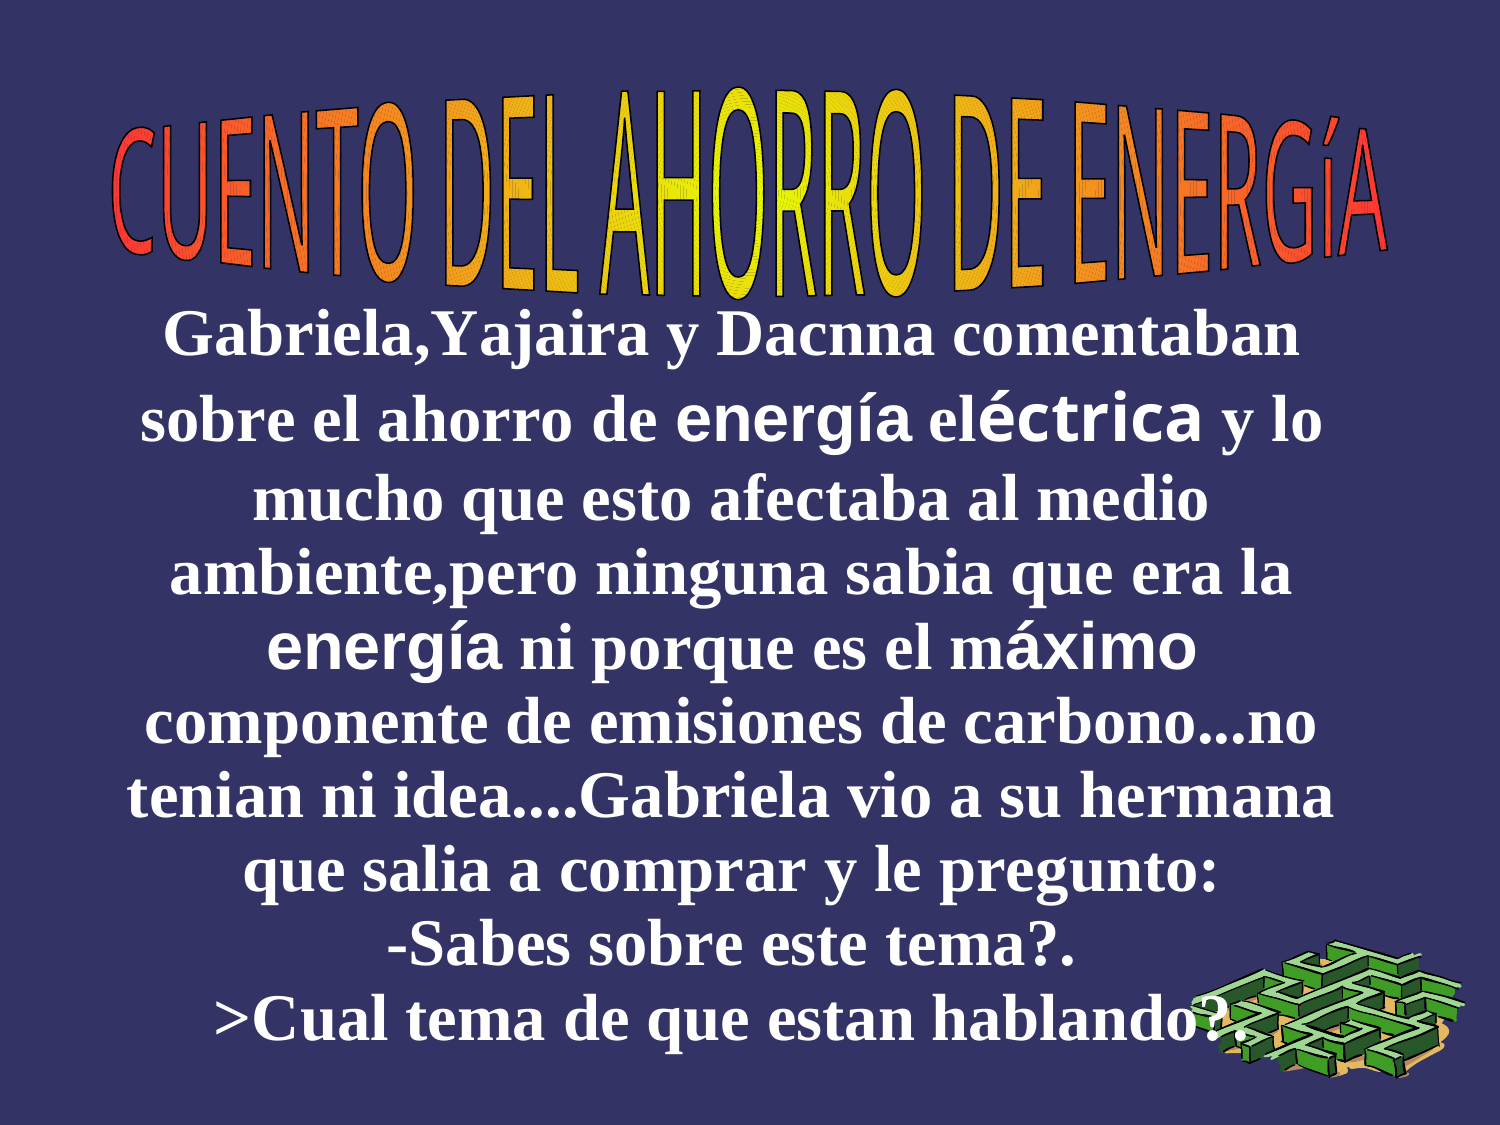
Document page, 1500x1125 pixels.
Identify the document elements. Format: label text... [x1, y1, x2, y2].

text_box CUENTO DEL AHORRO DE ENERGíA [1338, 128, 1388, 256]
text_box CUENTO DEL AHORRO DE ENERGíA [824, 91, 865, 296]
text_box CUENTO DEL AHORRO DE ENERGíA [712, 87, 764, 300]
text_box CUENTO DEL AHORRO DE ENERGíA [502, 95, 534, 291]
text_box CUENTO DEL AHORRO DE ENERGíA [1220, 114, 1261, 270]
text_box CUENTO DEL AHORRO DE ENERGíA [1011, 98, 1043, 288]
text_box CUENTO DEL AHORRO DE ENERGíA [1266, 119, 1313, 264]
text_box CUENTO DEL AHORRO DE ENERGíA [870, 89, 922, 297]
text_box CUENTO DEL AHORRO DE ENERGíA [546, 94, 578, 293]
text_box CUENTO DEL AHORRO DE ENERGíA [316, 107, 358, 276]
text_box CUENTO DEL AHORRO DE ENERGíA [599, 91, 650, 296]
subtitle Gabriela,Yajaira y Dacnna comentaban sobre el ahorro de energía eléctrica y lo mucho que esto afectaba al medio ambiente,pero ninguna sabia que era la energía ni porque es el máximo componente de emisiones de carbono...no tenian ni idea....Gabriela vio a su hermana que salia a comprar y le pregunto: -Sabes sobre este tema?. >Cual tema de que estan hablando?. [94, 302, 1370, 1048]
text_box CUENTO DEL AHORRO DE ENERGíA [657, 90, 700, 296]
text_box CUENTO DEL AHORRO DE ENERGíA [776, 90, 817, 297]
text_box CUENTO DEL AHORRO DE ENERGíA [1177, 110, 1209, 274]
text_box CUENTO DEL AHORRO DE ENERGíA [163, 121, 207, 261]
text_box CUENTO DEL AHORRO DE ENERGíA [1118, 105, 1163, 280]
text_box CUENTO DEL AHORRO DE ENERGíA [445, 99, 491, 287]
text_box CUENTO DEL AHORRO DE ENERGíA [112, 127, 155, 255]
text_box CUENTO DEL AHORRO DE ENERGíA [1075, 101, 1107, 284]
text_box CUENTO DEL AHORRO DE ENERGíA [954, 95, 1000, 292]
text_box CUENTO DEL AHORRO DE ENERGíA [220, 116, 252, 267]
text_box CUENTO DEL AHORRO DE ENERGíA [1324, 158, 1332, 258]
text_box CUENTO DEL AHORRO DE ENERGíA [362, 102, 414, 283]
text_box CUENTO DEL AHORRO DE ENERGíA [264, 111, 309, 273]
